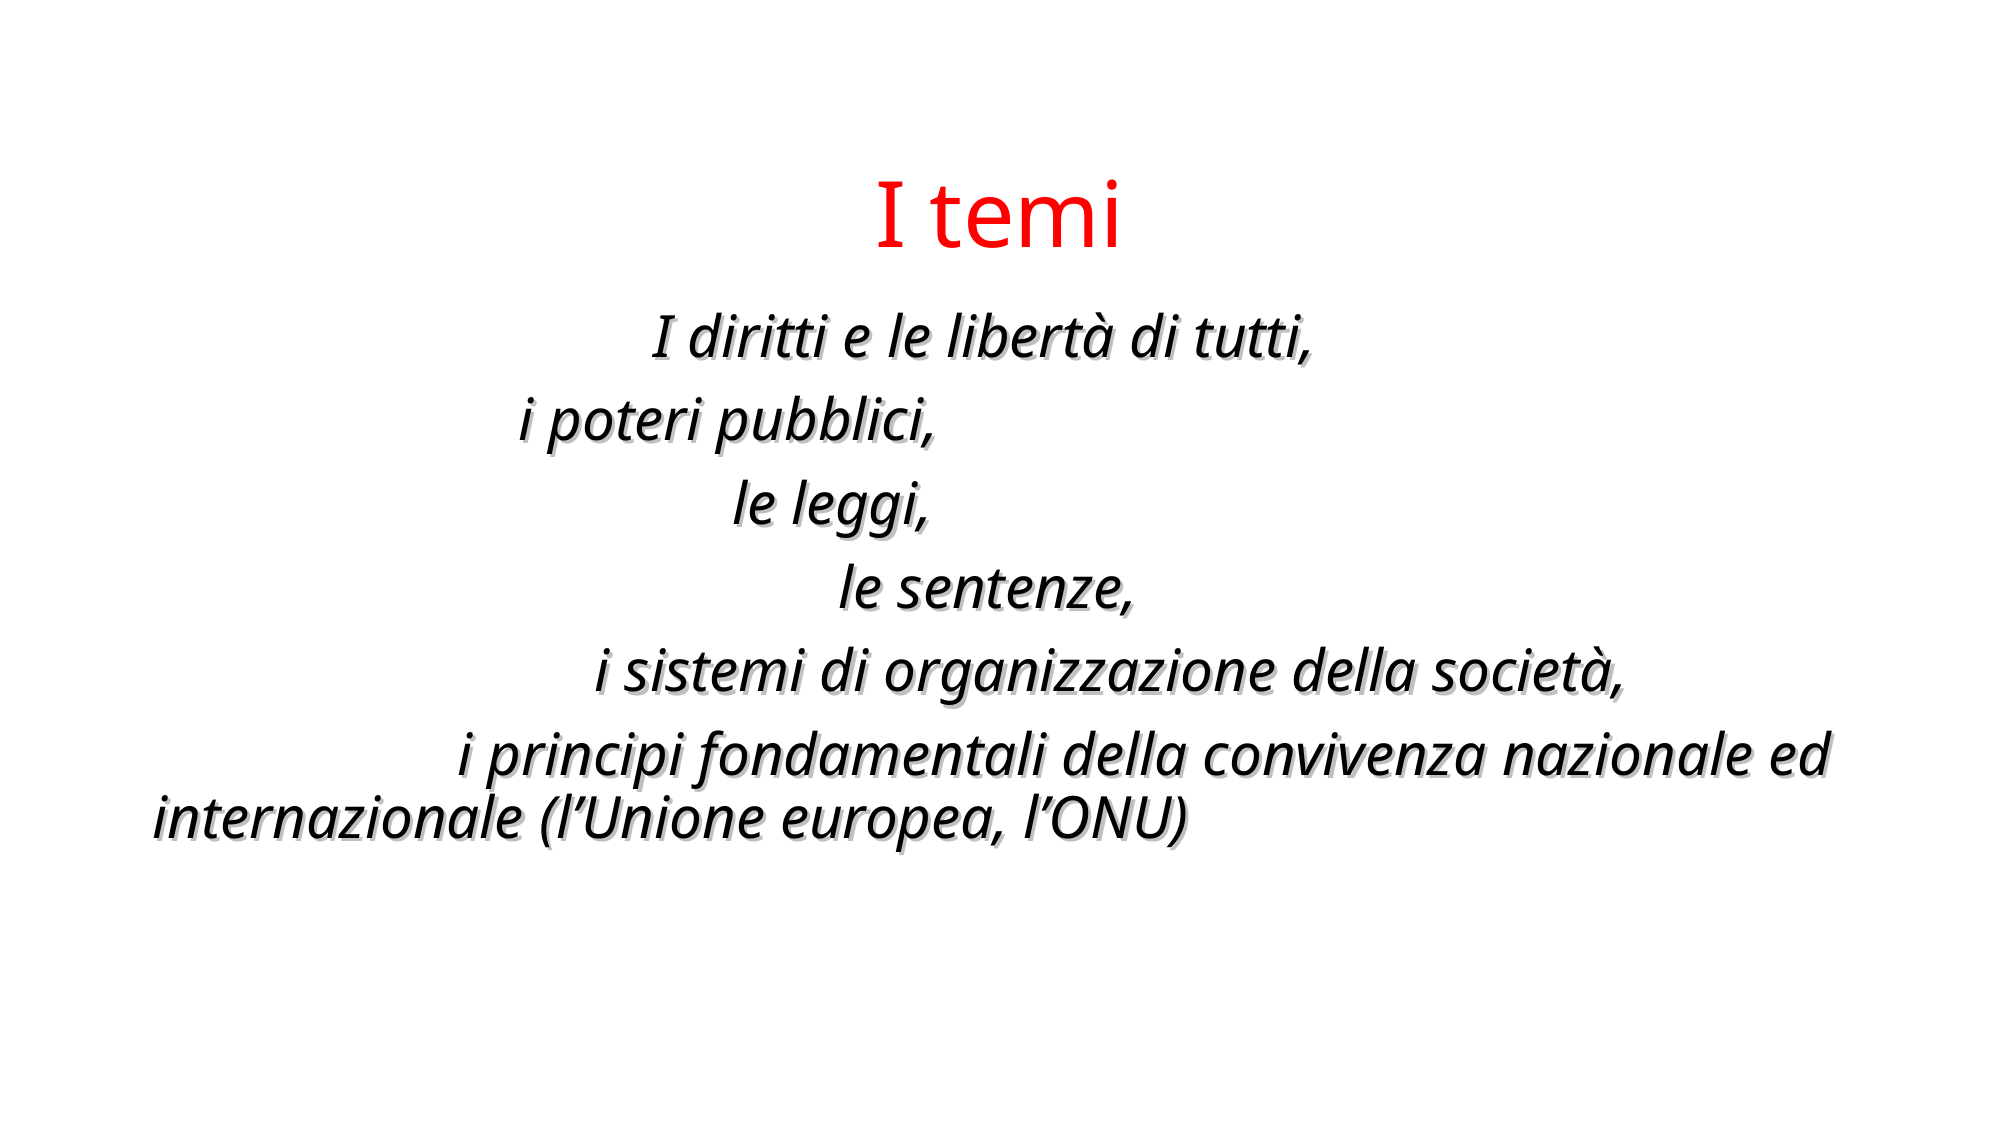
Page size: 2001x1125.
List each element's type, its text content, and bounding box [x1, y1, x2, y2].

list I diritti e le libertà di tutti, i poteri pubblici, le leggi, le sentenze, i sistemi di organizzazione della società, i principi fondamentali della convivenza nazionale ed internazionale (l’Unione europea, l’ONU) [137, 299, 1863, 1014]
title I temi [137, 59, 1863, 278]
